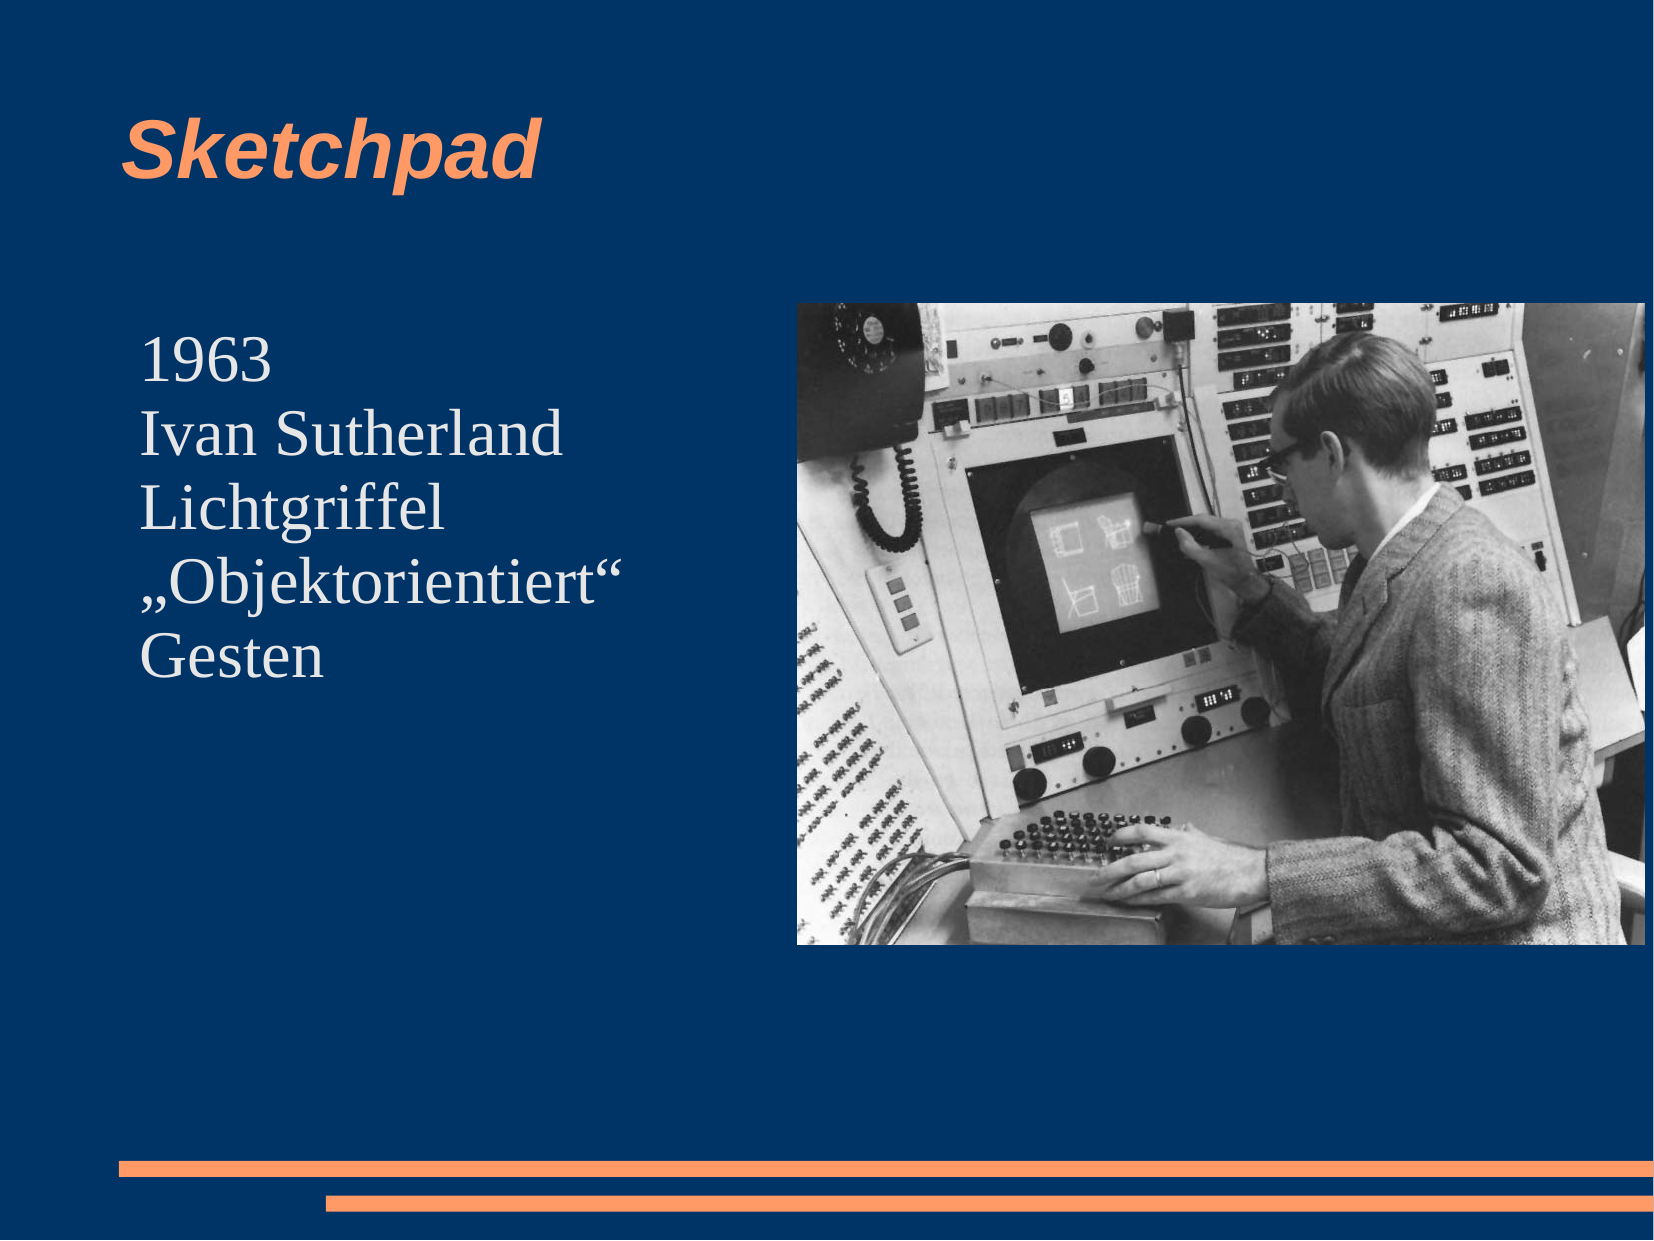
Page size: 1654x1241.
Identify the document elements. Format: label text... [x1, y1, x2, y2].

picture [797, 303, 1645, 945]
list 1963 Ivan Sutherland Lichtgriffel „Objektorientiert“ Gesten [121, 322, 824, 1118]
title Sketchpad [121, 53, 1534, 247]
